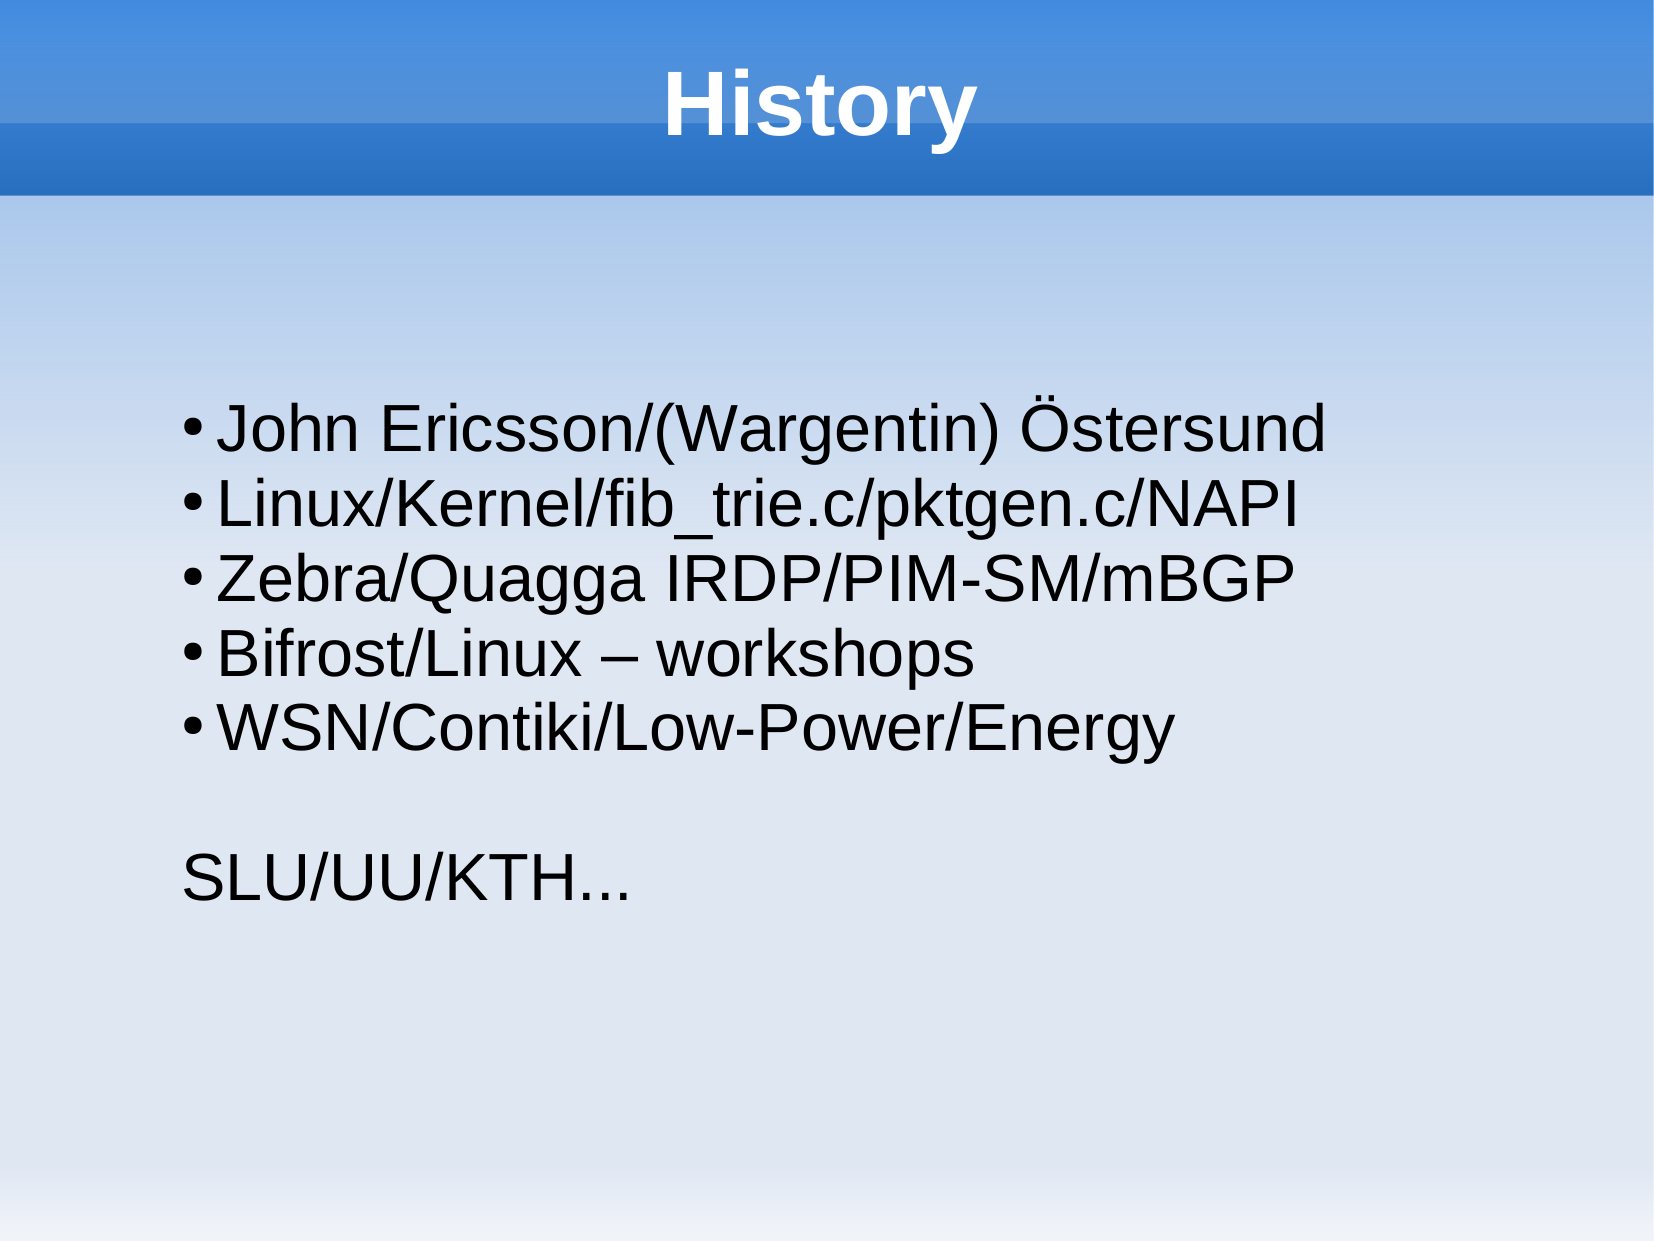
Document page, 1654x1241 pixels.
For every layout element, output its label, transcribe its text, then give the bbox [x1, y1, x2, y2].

picture [0, 0, 1654, 1241]
title History [76, 0, 1565, 208]
subtitle John Ericsson/(Wargentin) Östersund Linux/Kernel/fib_trie.c/pktgen.c/NAPI Zebra/Quagga IRDP/PIM-SM/mBGP Bifrost/Linux – workshops WSN/Contiki/Low-Power/Energy SLU/UU/KTH... [75, 68, 1564, 1163]
